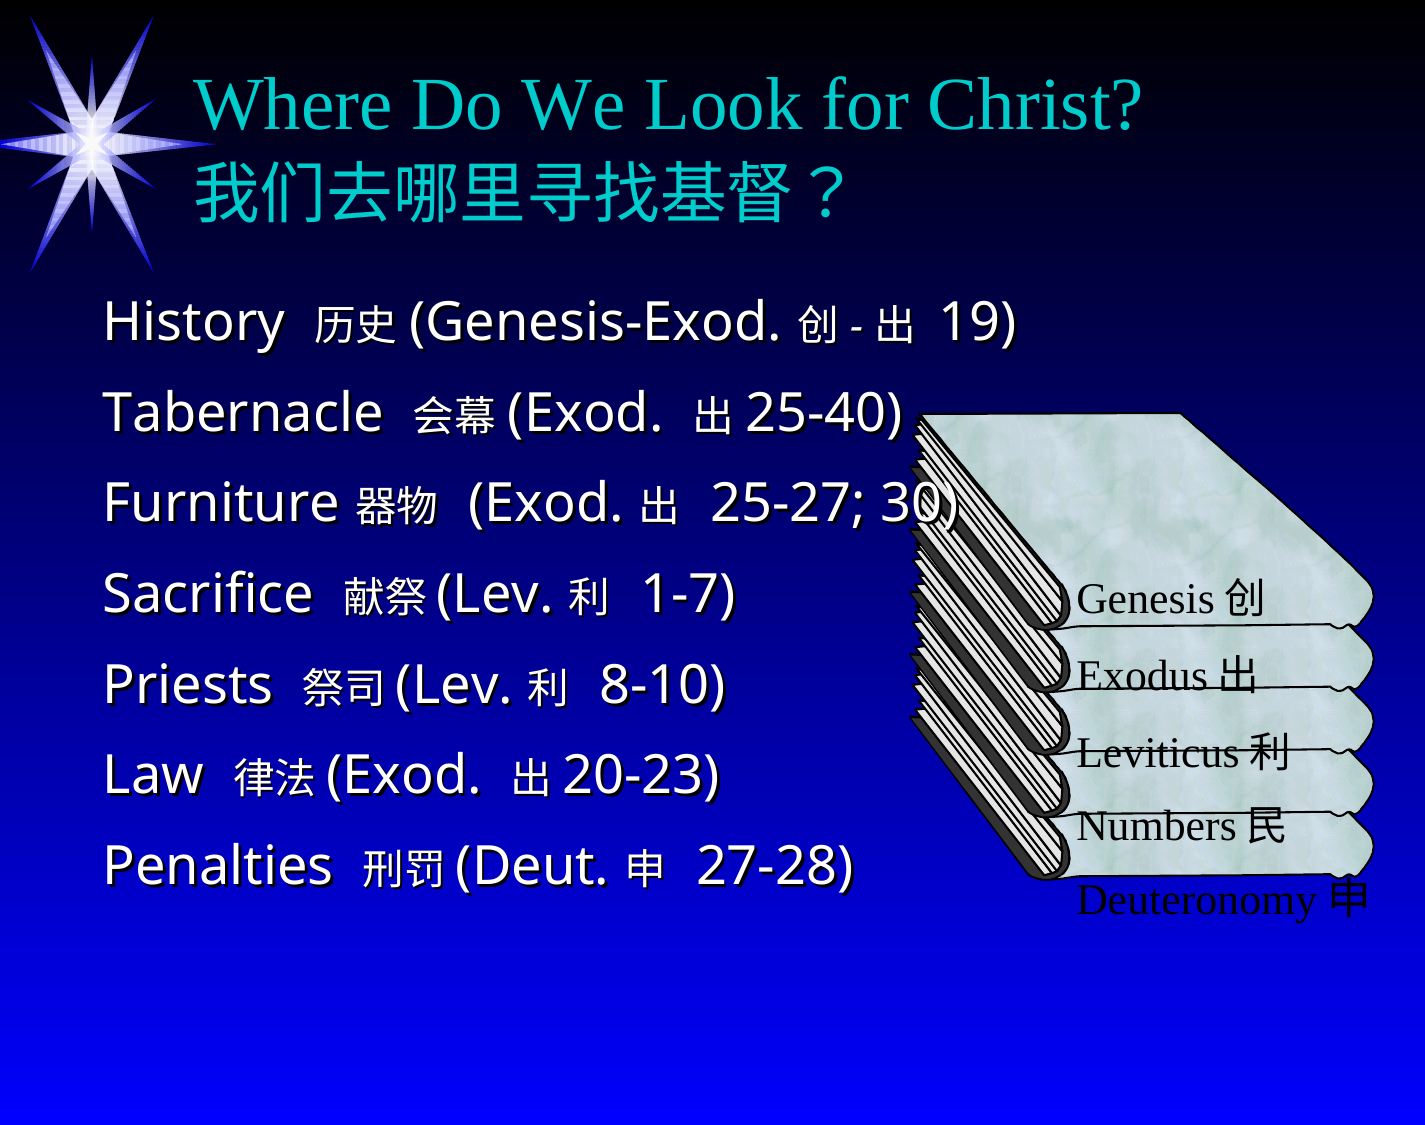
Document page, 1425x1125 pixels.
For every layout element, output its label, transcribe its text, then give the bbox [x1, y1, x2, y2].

title Where Do We Look for Christ? 我们去哪里寻找基督？ [178, 56, 1390, 244]
text_box Genesis创 Exodus出 Leviticus利 Numbers民 Deuteronomy申 [1288, 562, 1399, 934]
text_box [1288, 510, 1345, 562]
list History 历史(Genesis-Exod.创-出 19) Tabernacle 会幕(Exod. 出25-40) Furniture器物 (Exod.出 25-27; 30) Sacrifice 献祭(Lev.利 1-7) Priests 祭司(Lev.利 8-10) Law 律法(Exod. 出20-23) Penalties 刑罚(Deut.申 27-28) [87, 275, 1288, 1015]
